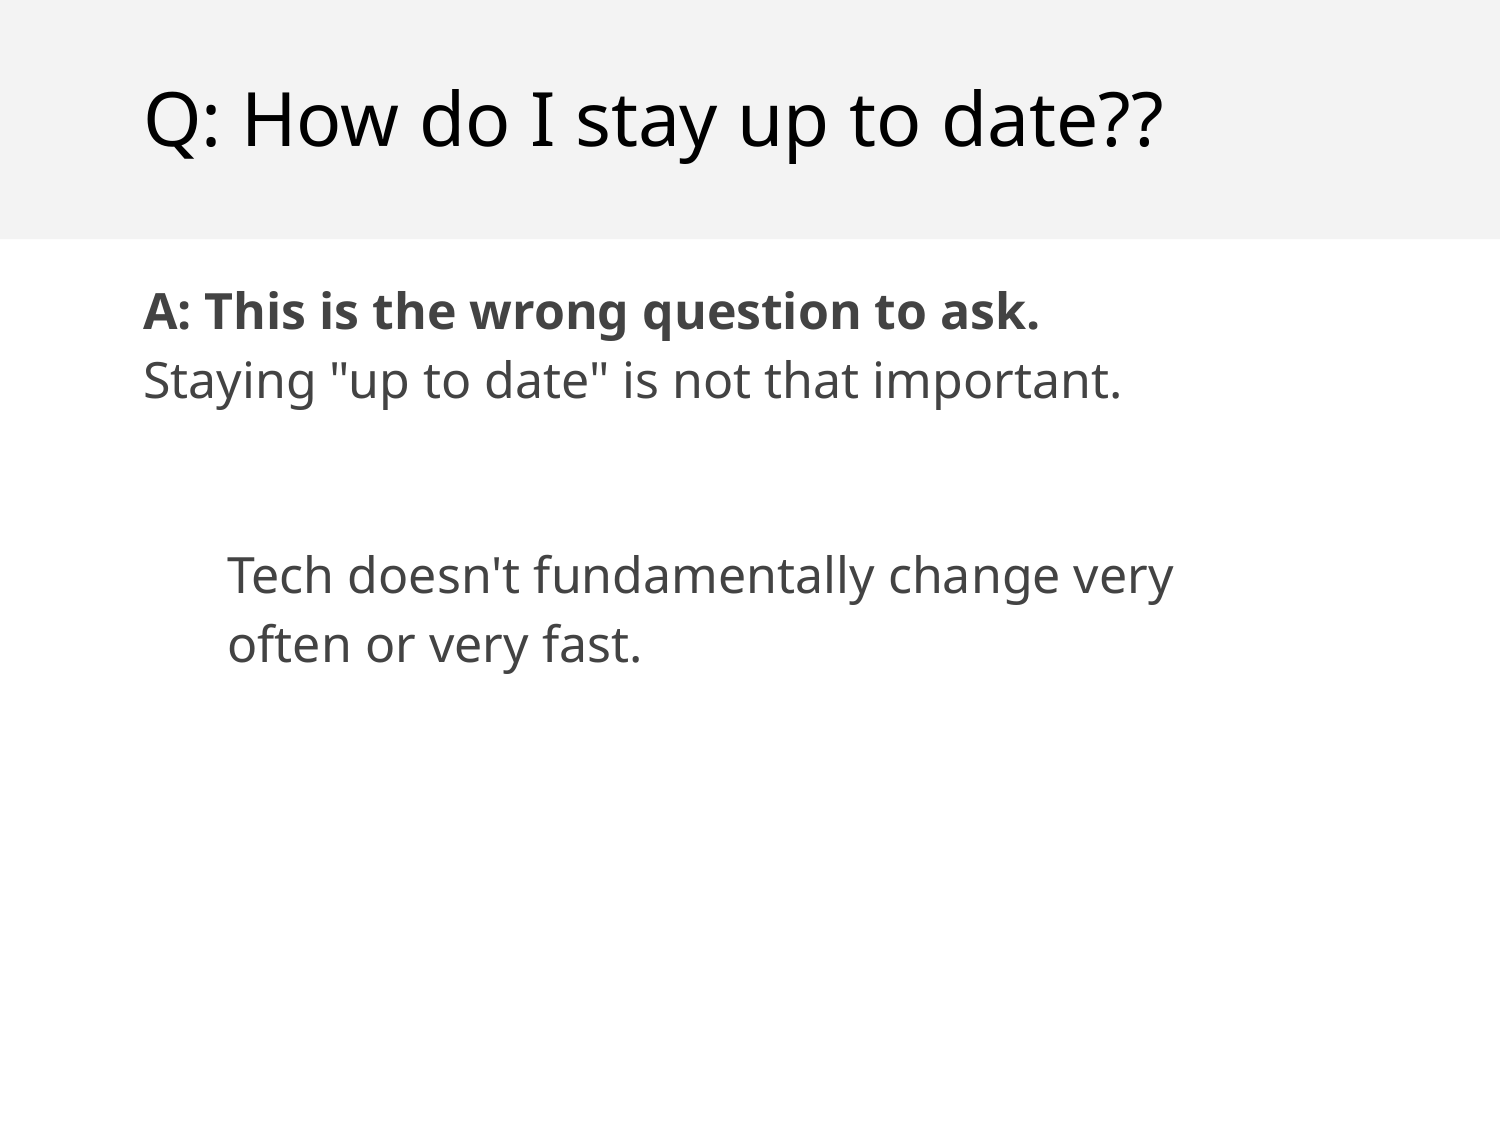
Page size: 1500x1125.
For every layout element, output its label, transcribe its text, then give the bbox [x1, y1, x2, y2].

title Q: How do I stay up to date?? [128, 56, 1372, 183]
list A: This is the wrong question to ask. Staying "up to date" is not that important. [128, 255, 1372, 450]
list Tech doesn't fundamentally change very often or very fast. [212, 519, 1229, 993]
